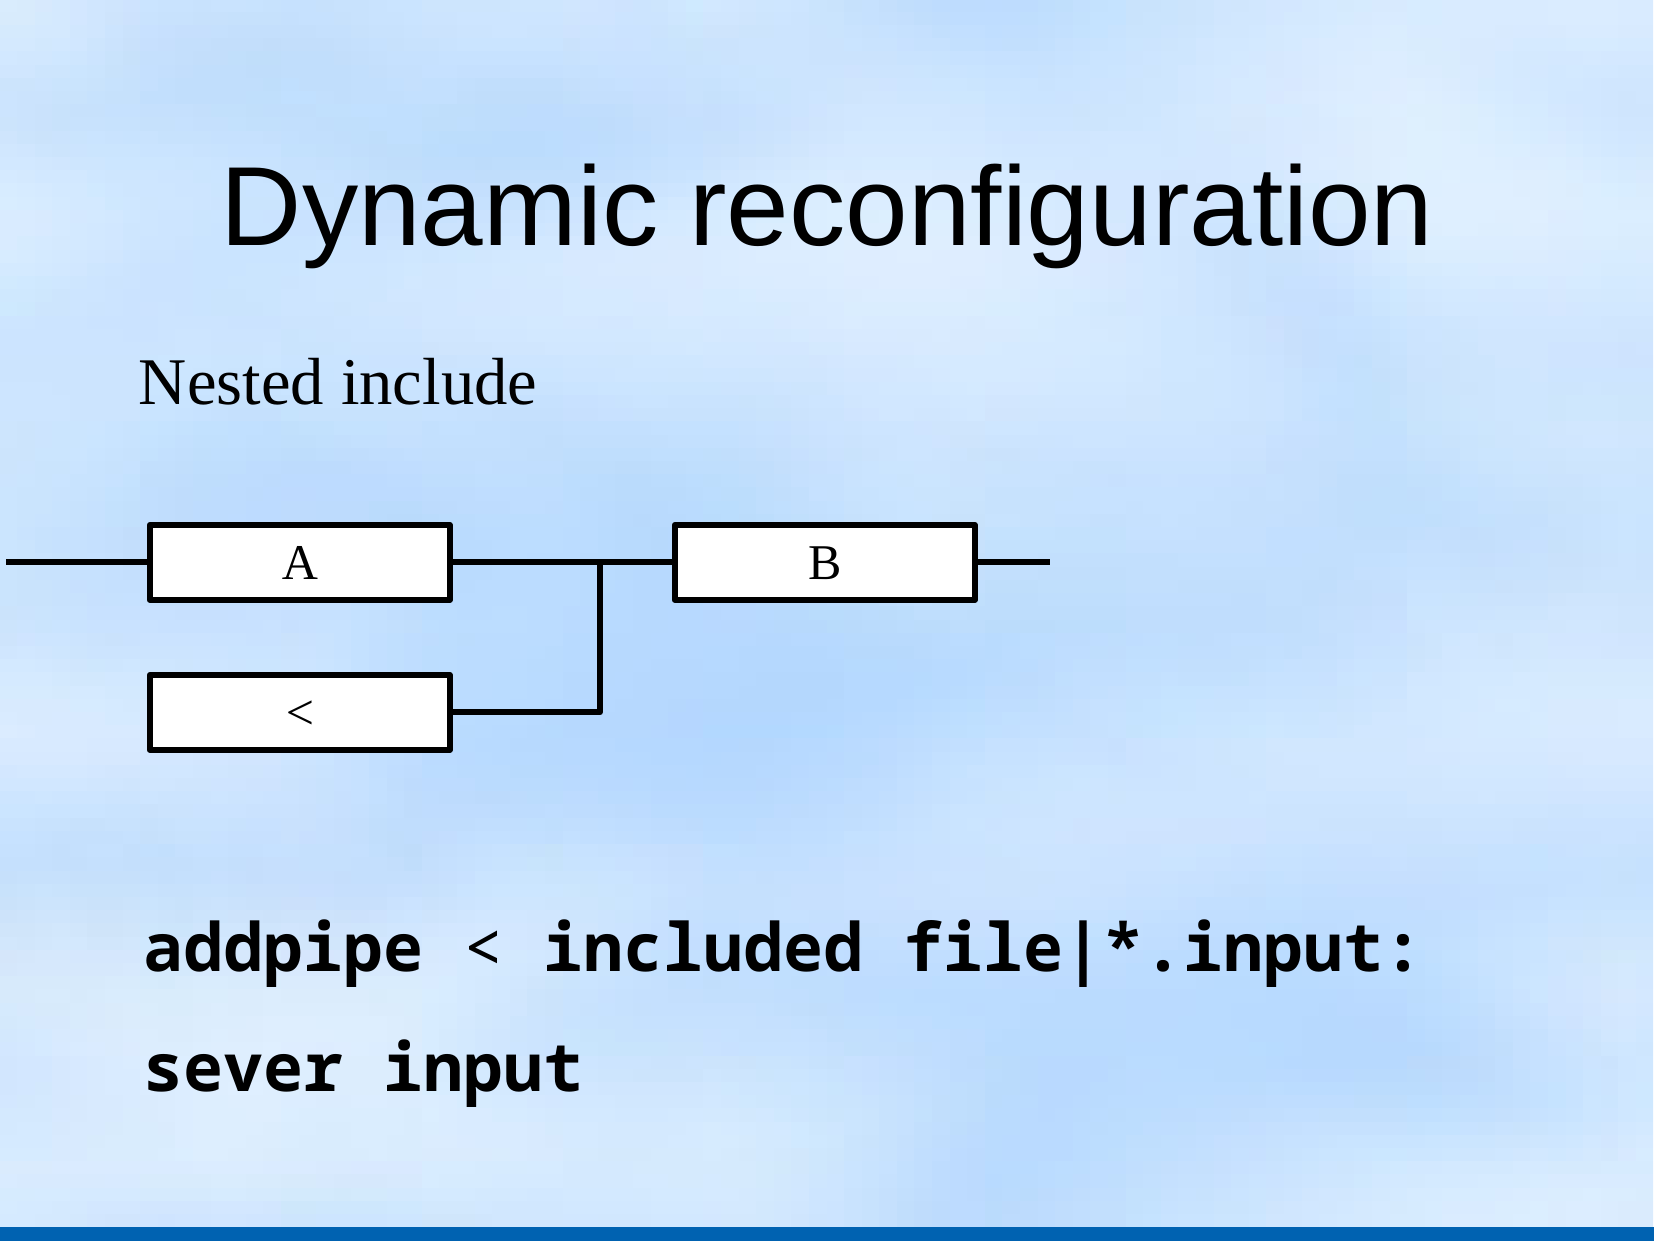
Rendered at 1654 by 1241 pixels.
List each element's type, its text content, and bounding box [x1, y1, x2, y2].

text_box < [149, 674, 450, 750]
text_box A [149, 524, 450, 600]
picture [0, 0, 1654, 1227]
text_box B [674, 524, 975, 600]
list addpipe < included file|*.input: sever input [125, 899, 1538, 1089]
list Nested include [121, 344, 1533, 450]
title Dynamic reconfiguration [121, 102, 1533, 310]
